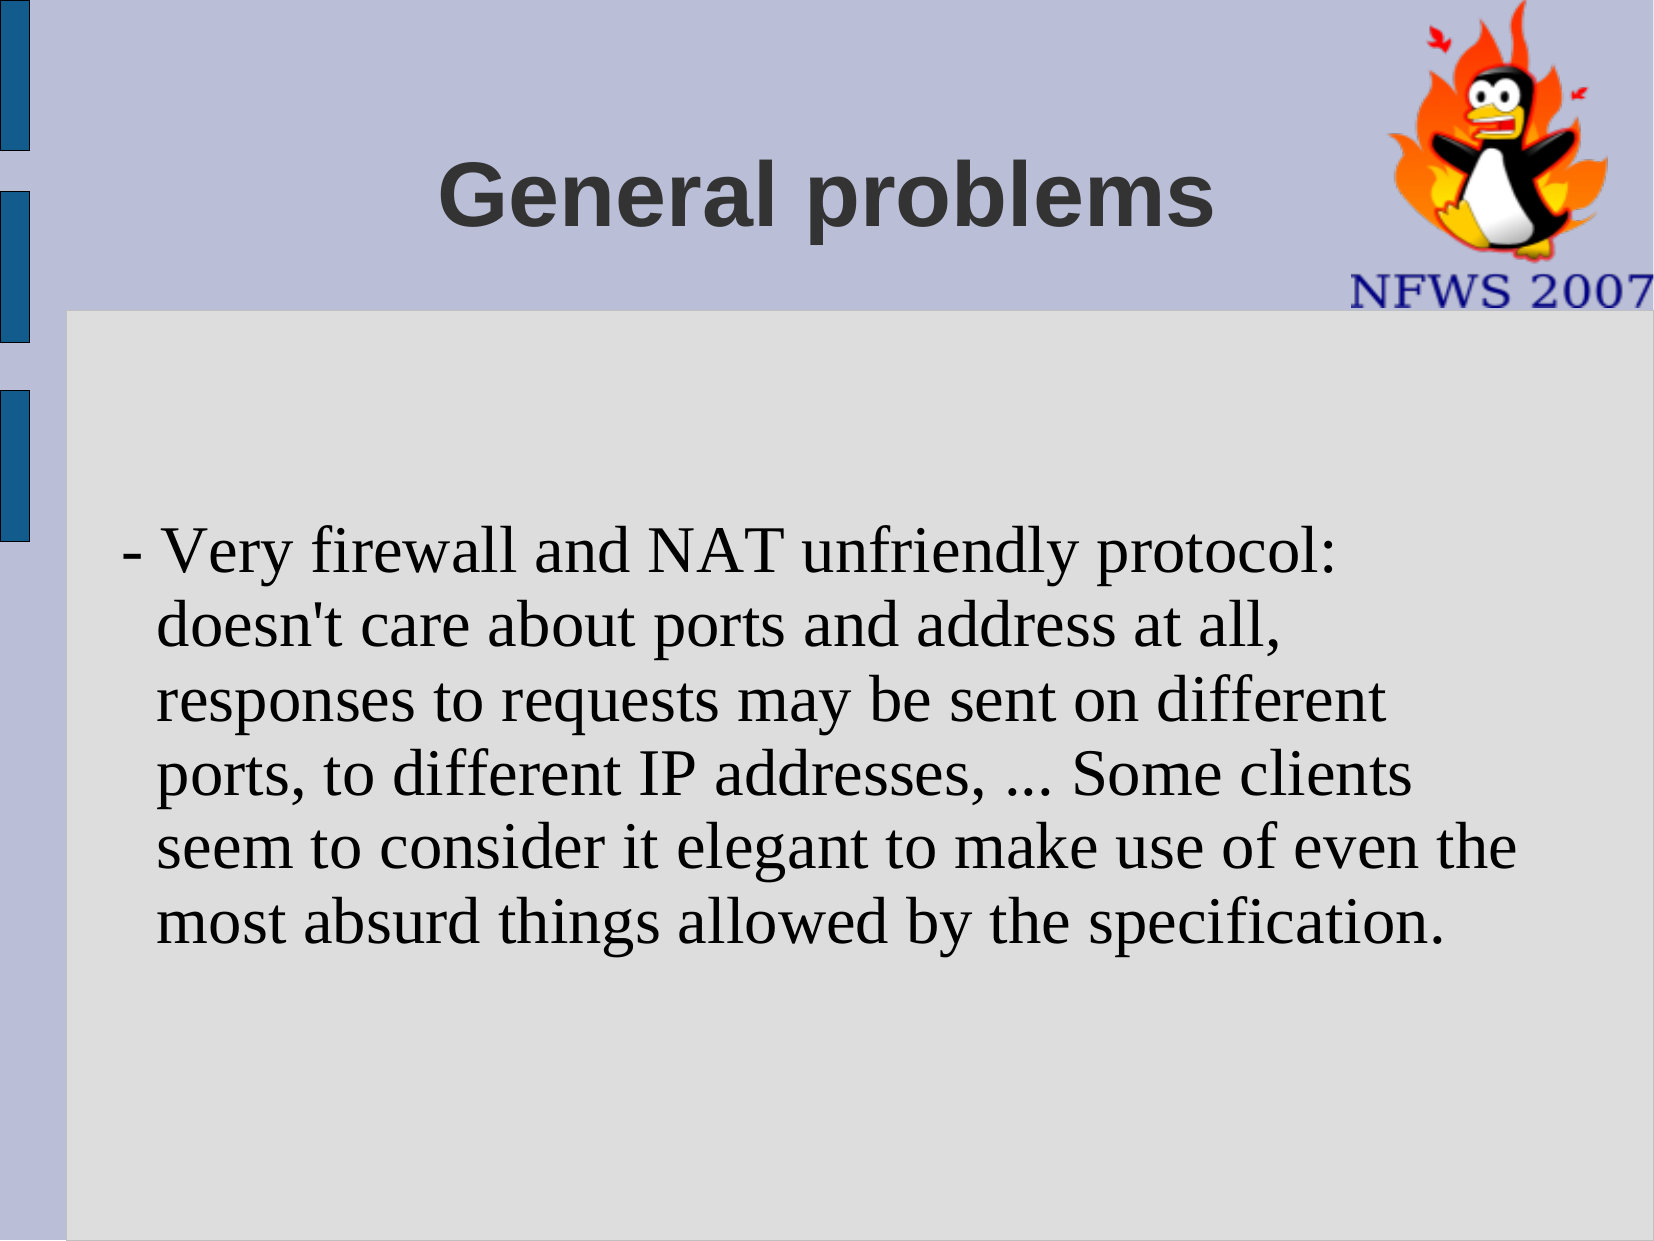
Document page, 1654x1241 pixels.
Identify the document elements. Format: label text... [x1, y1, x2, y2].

picture [1351, 0, 1654, 308]
title General problems [121, 98, 1351, 291]
subtitle - Very firewall and NAT unfriendly protocol: doesn't care about ports and address at all, responses to requests may be sent on different ports, to different IP addresses, ... Some clients seem to consider it elegant to make use of even the most absurd things allowed by the specification. [121, 352, 1534, 1119]
